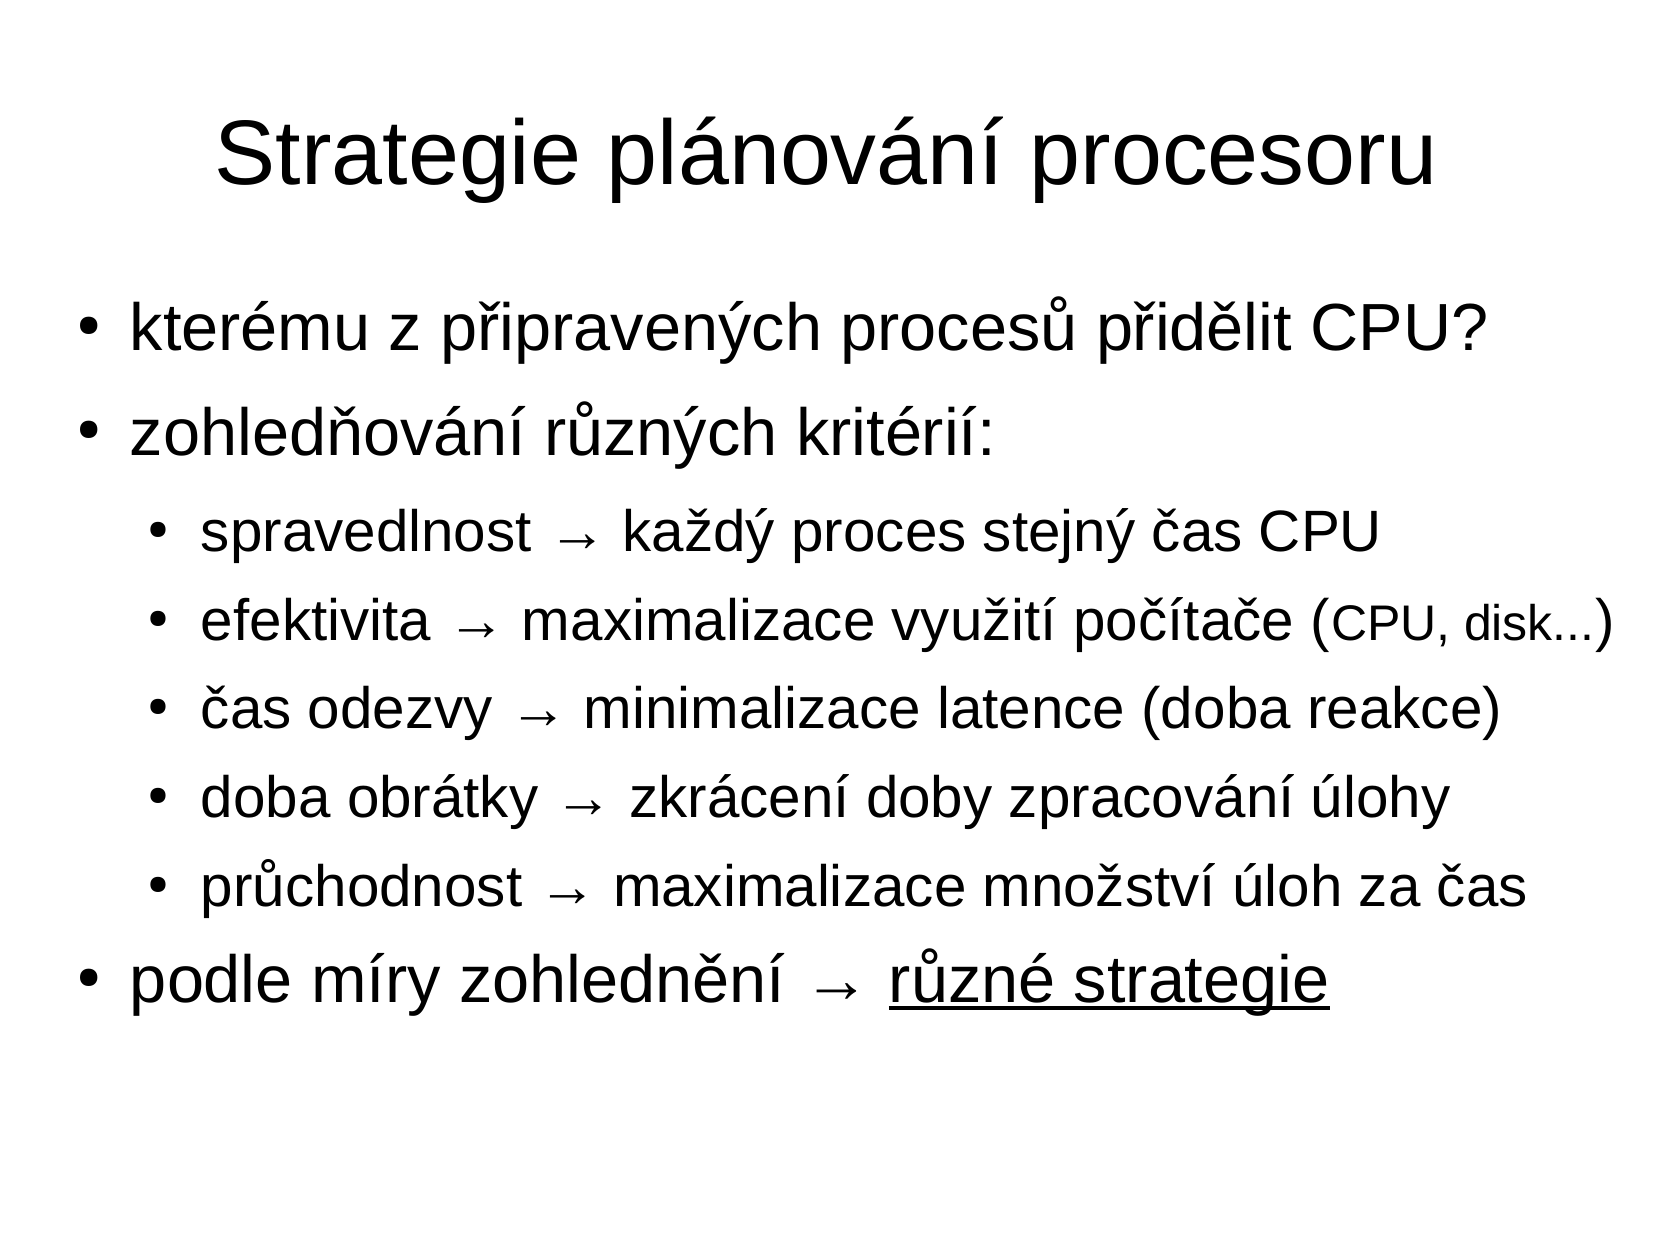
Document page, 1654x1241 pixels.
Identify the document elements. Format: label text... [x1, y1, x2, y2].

title Strategie plánování procesoru [82, 56, 1571, 250]
list kterému z připravených procesů přidělit CPU? zohledňování různých kritérií: spravedlnost → každý proces stejný čas CPU efektivita → maximalizace využití počítače (CPU, disk...) čas odezvy → minimalizace latence (doba reakce) doba obrátky → zkrácení doby zpracování úlohy průchodnost → maximalizace množství úloh za čas podle míry zohlednění → různé strategie [59, 290, 1625, 1094]
